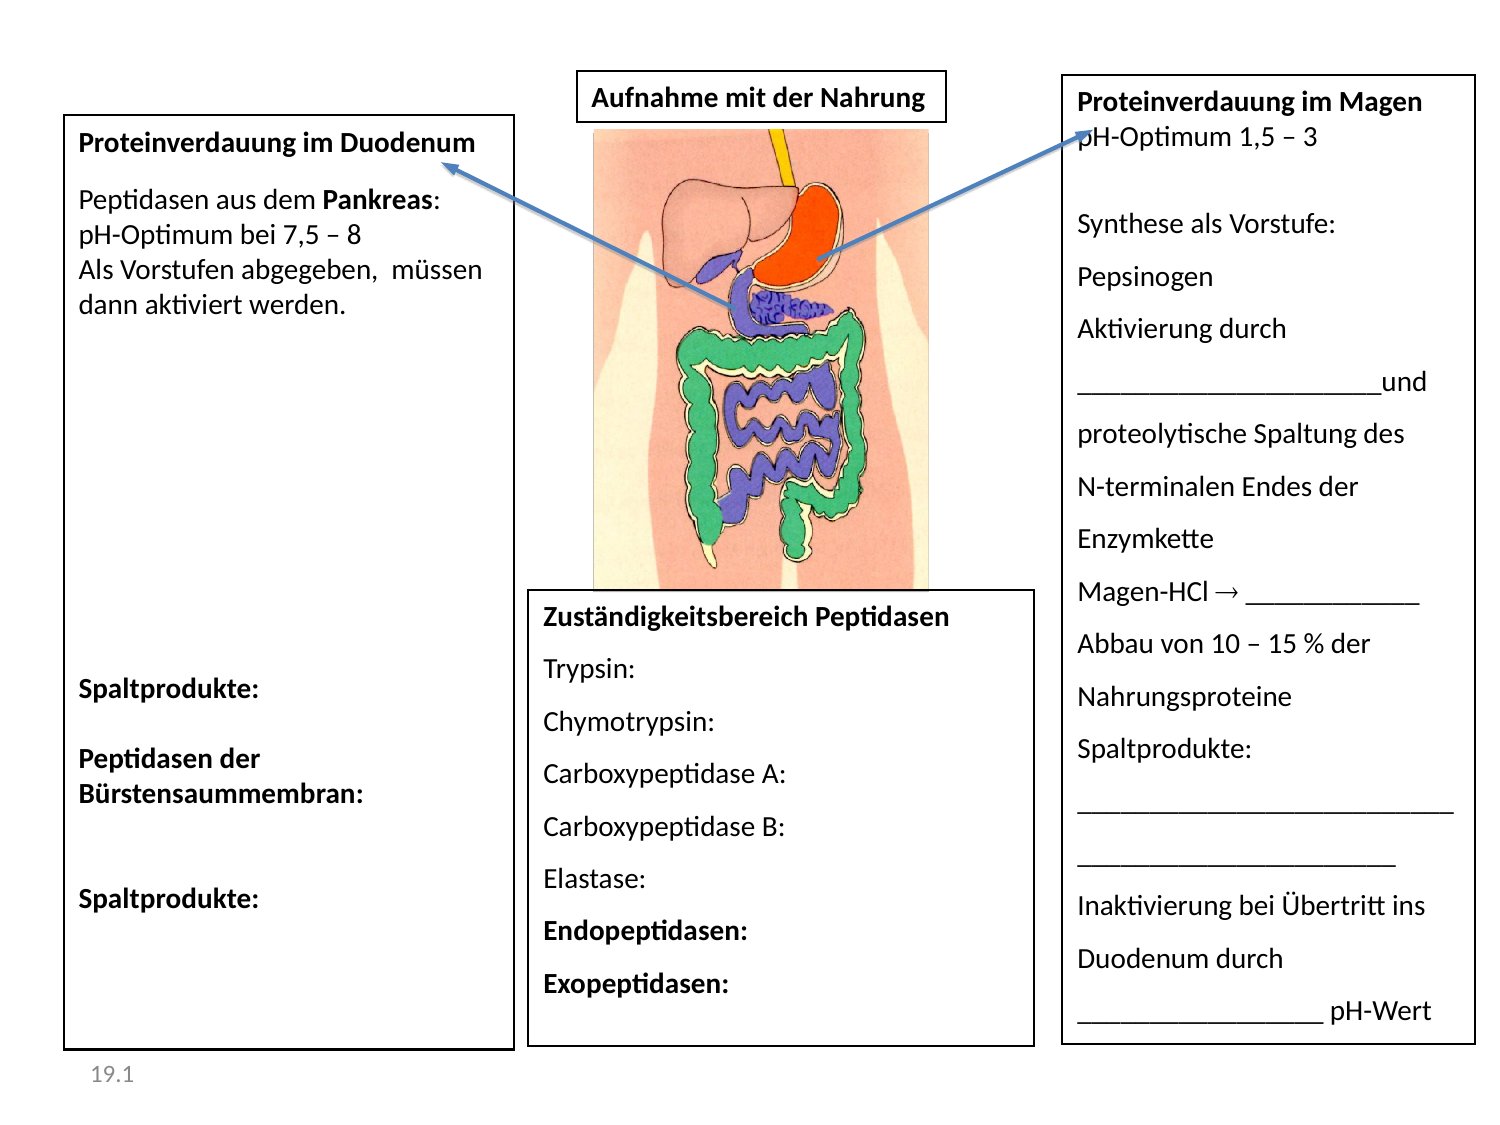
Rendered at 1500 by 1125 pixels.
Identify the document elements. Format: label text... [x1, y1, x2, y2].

text_box Proteinverdauung im Magen pH-Optimum 1,5 – 3 Synthese als Vorstufe: Pepsinogen Aktivierung durch _____________________und proteolytische Spaltung des N-terminalen Endes der Enzymkette Magen-HCl  ____________ Abbau von 10 – 15 % der Nahrungsproteine Spaltprodukte: ________________________________________________ Inaktivierung bei Übertritt ins Duodenum durch _________________ pH-Wert [1062, 75, 1475, 1045]
picture [593, 129, 929, 589]
text_box Zuständigkeitsbereich Peptidasen Trypsin: Chymotrypsin: Carboxypeptidase A: Carboxypeptidase B: Elastase: Endopeptidasen: Exopeptidasen: [528, 589, 1034, 1047]
text_box 19.1 [75, 1042, 426, 1103]
text_box Aufnahme mit der Nahrung [576, 71, 946, 122]
text_box Proteinverdauung im Duodenum Peptidasen aus dem Pankreas: pH-Optimum bei 7,5 – 8 Als Vorstufen abgegeben, müssen dann aktiviert werden. Spaltprodukte: Peptidasen der Bürstensaummembran: Spaltprodukte: [63, 115, 515, 1050]
